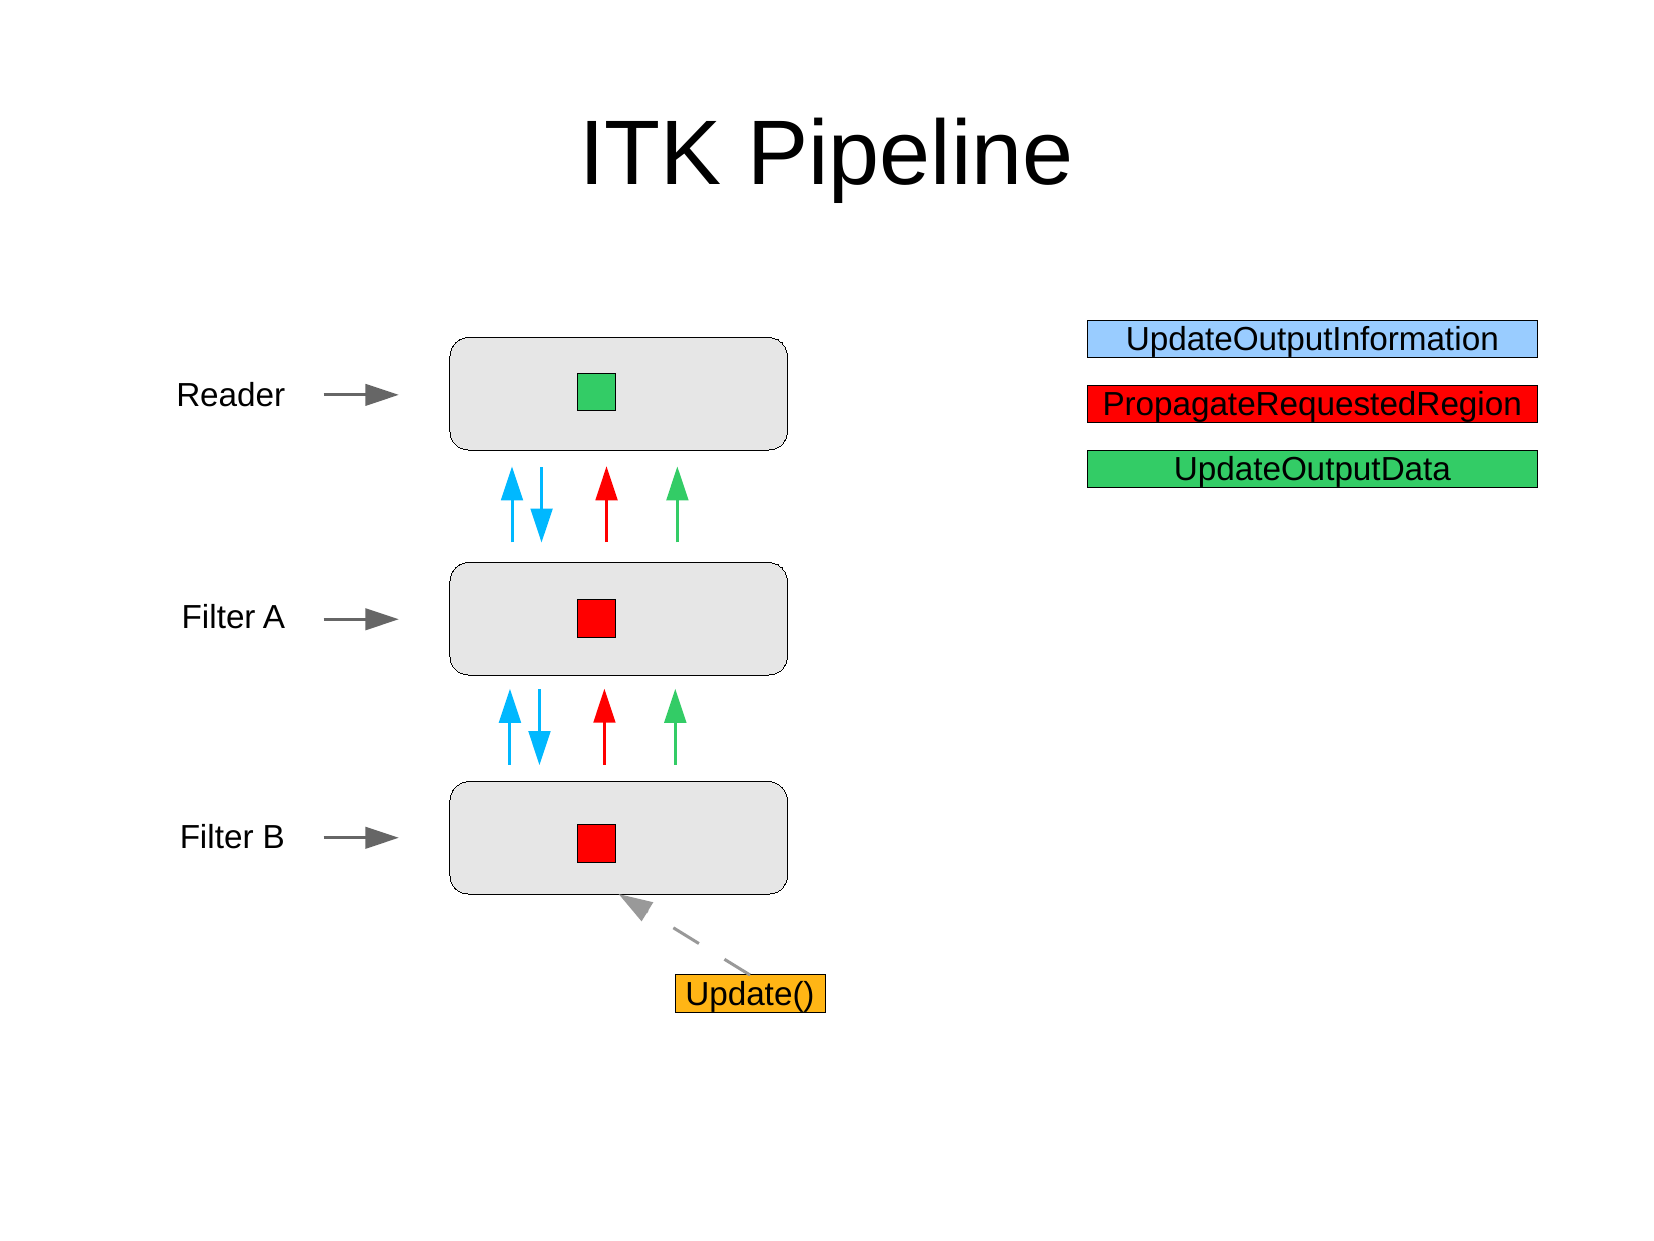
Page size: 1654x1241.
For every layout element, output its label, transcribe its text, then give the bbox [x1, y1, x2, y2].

text_box [449, 337, 788, 451]
text_box UpdateOutputInformation [1087, 320, 1538, 358]
text_box Filter B [112, 810, 301, 863]
text_box Filter A [112, 591, 301, 644]
text_box PropagateRequestedRegion [1087, 385, 1538, 423]
text_box UpdateOutputData [1087, 450, 1538, 488]
text_box [449, 562, 788, 676]
text_box Reader [112, 369, 301, 422]
text_box [449, 781, 788, 895]
title ITK Pipeline [82, 56, 1571, 250]
text_box Update() [675, 974, 826, 1013]
